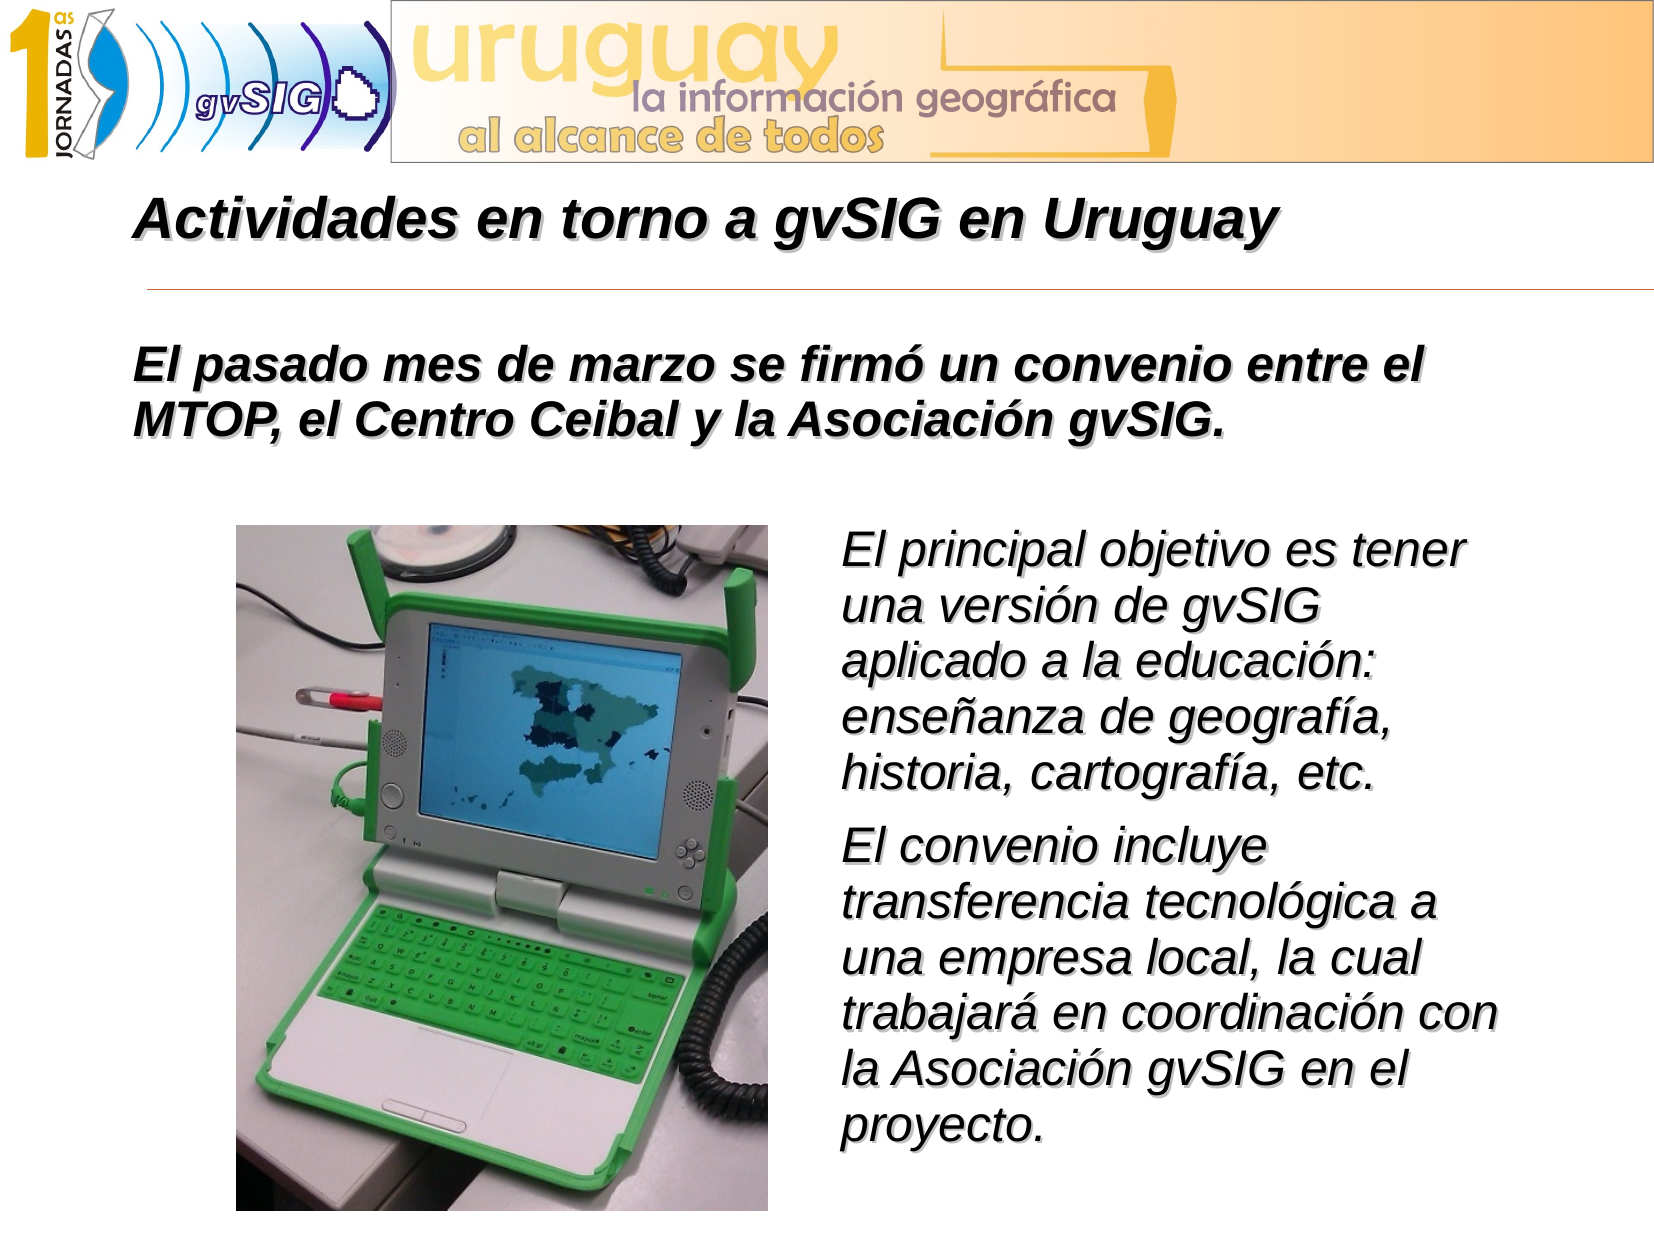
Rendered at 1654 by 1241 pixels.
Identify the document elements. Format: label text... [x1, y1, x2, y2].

picture [236, 525, 768, 1211]
picture [0, 6, 1181, 163]
text_box El pasado mes de marzo se firmó un convenio entre el MTOP, el Centro Ceibal y la Asociación gvSIG. [118, 328, 1477, 458]
text_box El principal objetivo es tener una versión de gvSIG aplicado a la educación: enseñanza de geografía, historia, cartografía, etc. El convenio incluye transferencia tecnológica a una empresa local, la cual trabajará en coordinación con la Asociación gvSIG en el proyecto. [826, 513, 1536, 1157]
text_box Actividades en torno a gvSIG en Uruguay [118, 178, 1536, 269]
